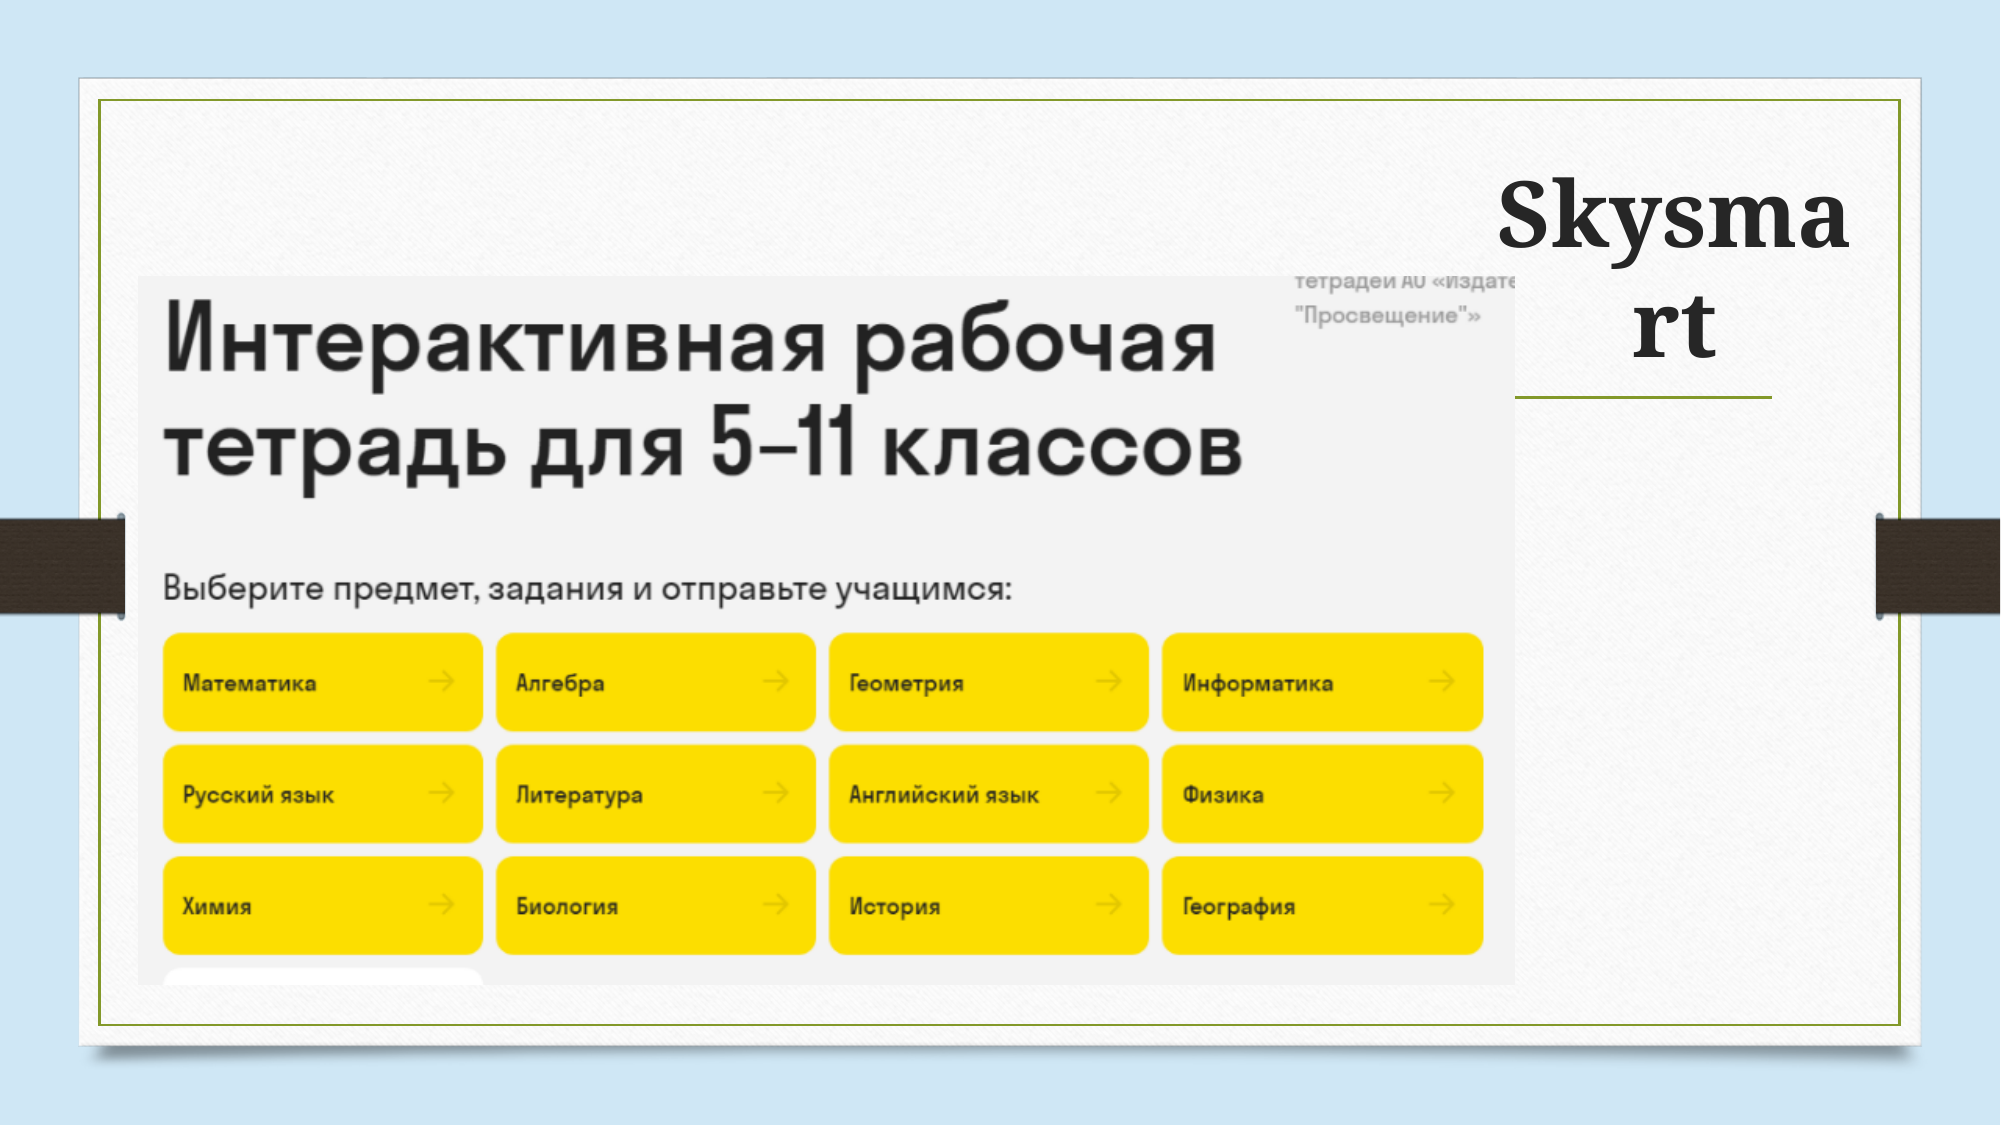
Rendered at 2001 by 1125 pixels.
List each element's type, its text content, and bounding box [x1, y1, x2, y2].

picture [0, 0, 2001, 1125]
title Skysmart [1460, 148, 1891, 277]
